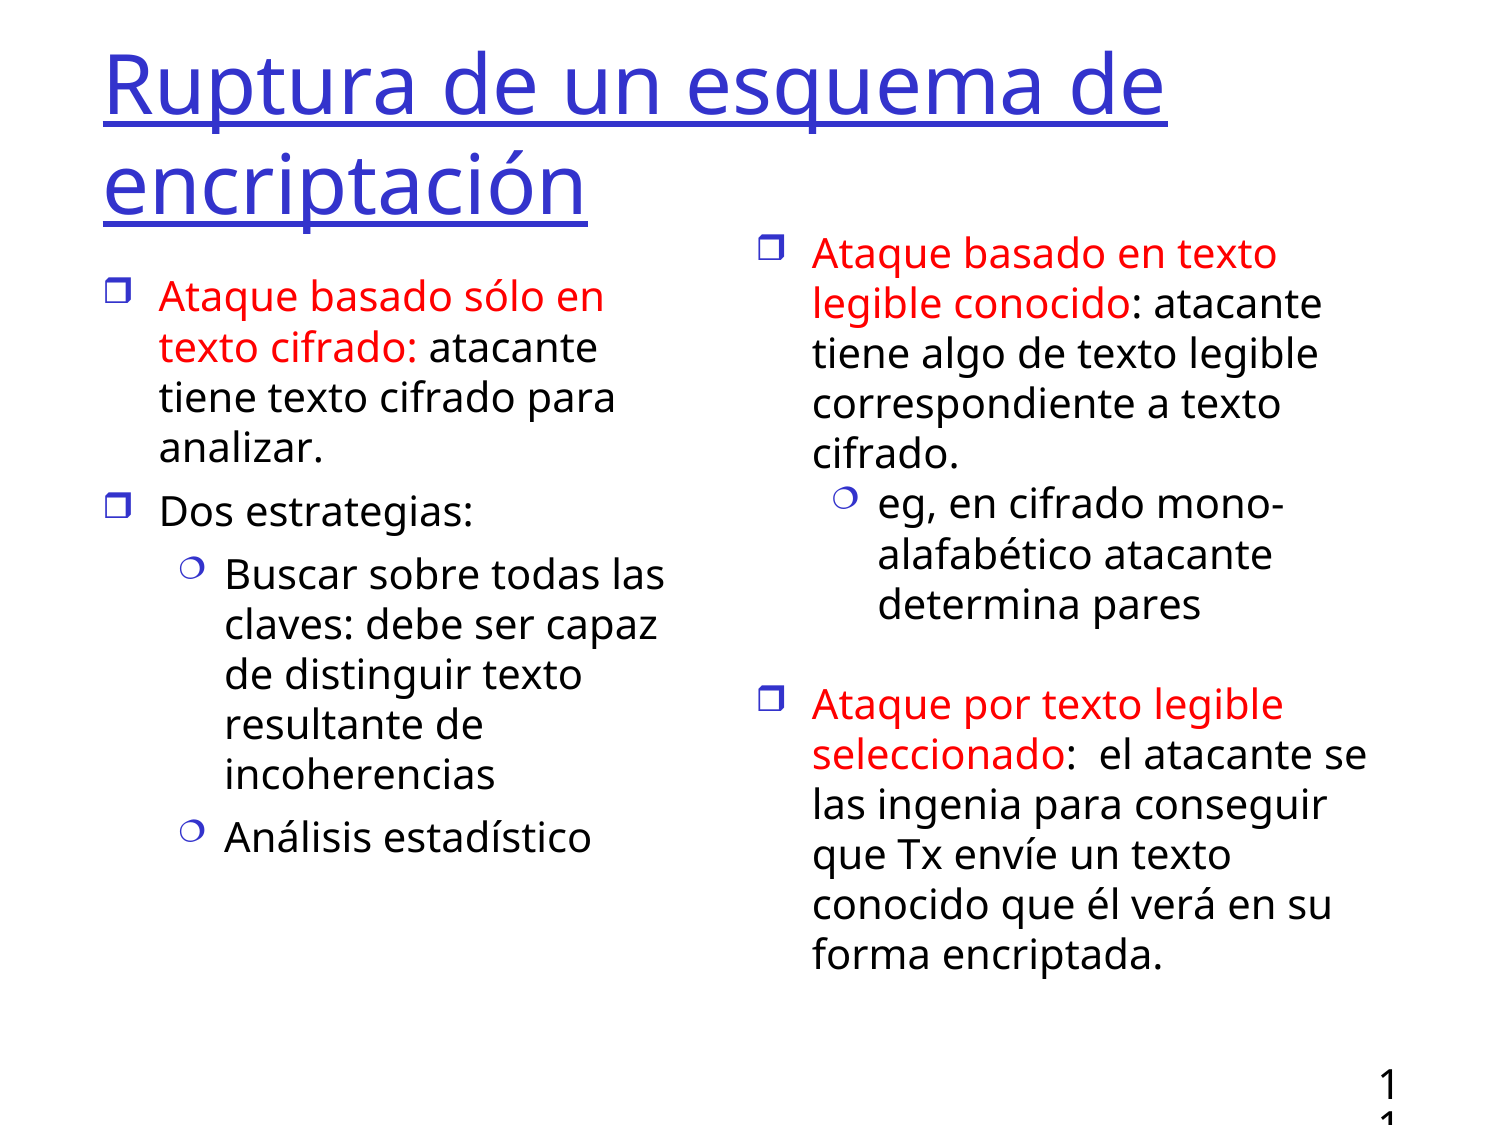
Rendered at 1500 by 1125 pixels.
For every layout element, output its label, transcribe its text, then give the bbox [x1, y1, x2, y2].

title Ruptura de un esquema de encriptación [87, 16, 1363, 247]
list Ataque basado sólo en texto cifrado: atacante tiene texto cifrado para analizar. Dos estrategias: Buscar sobre todas las claves: debe ser capaz de distinguir texto resultante de incoherencias Análisis estadístico [87, 262, 710, 1006]
list Ataque basado en texto legible conocido: atacante tiene algo de texto legible correspondiente a texto cifrado. eg, en cifrado mono-alafabético atacante determina pares Ataque por texto legible seleccionado: el atacante se las ingenia para conseguir que Tx envíe un texto conocido que él verá en su forma encriptada. [740, 219, 1425, 1041]
